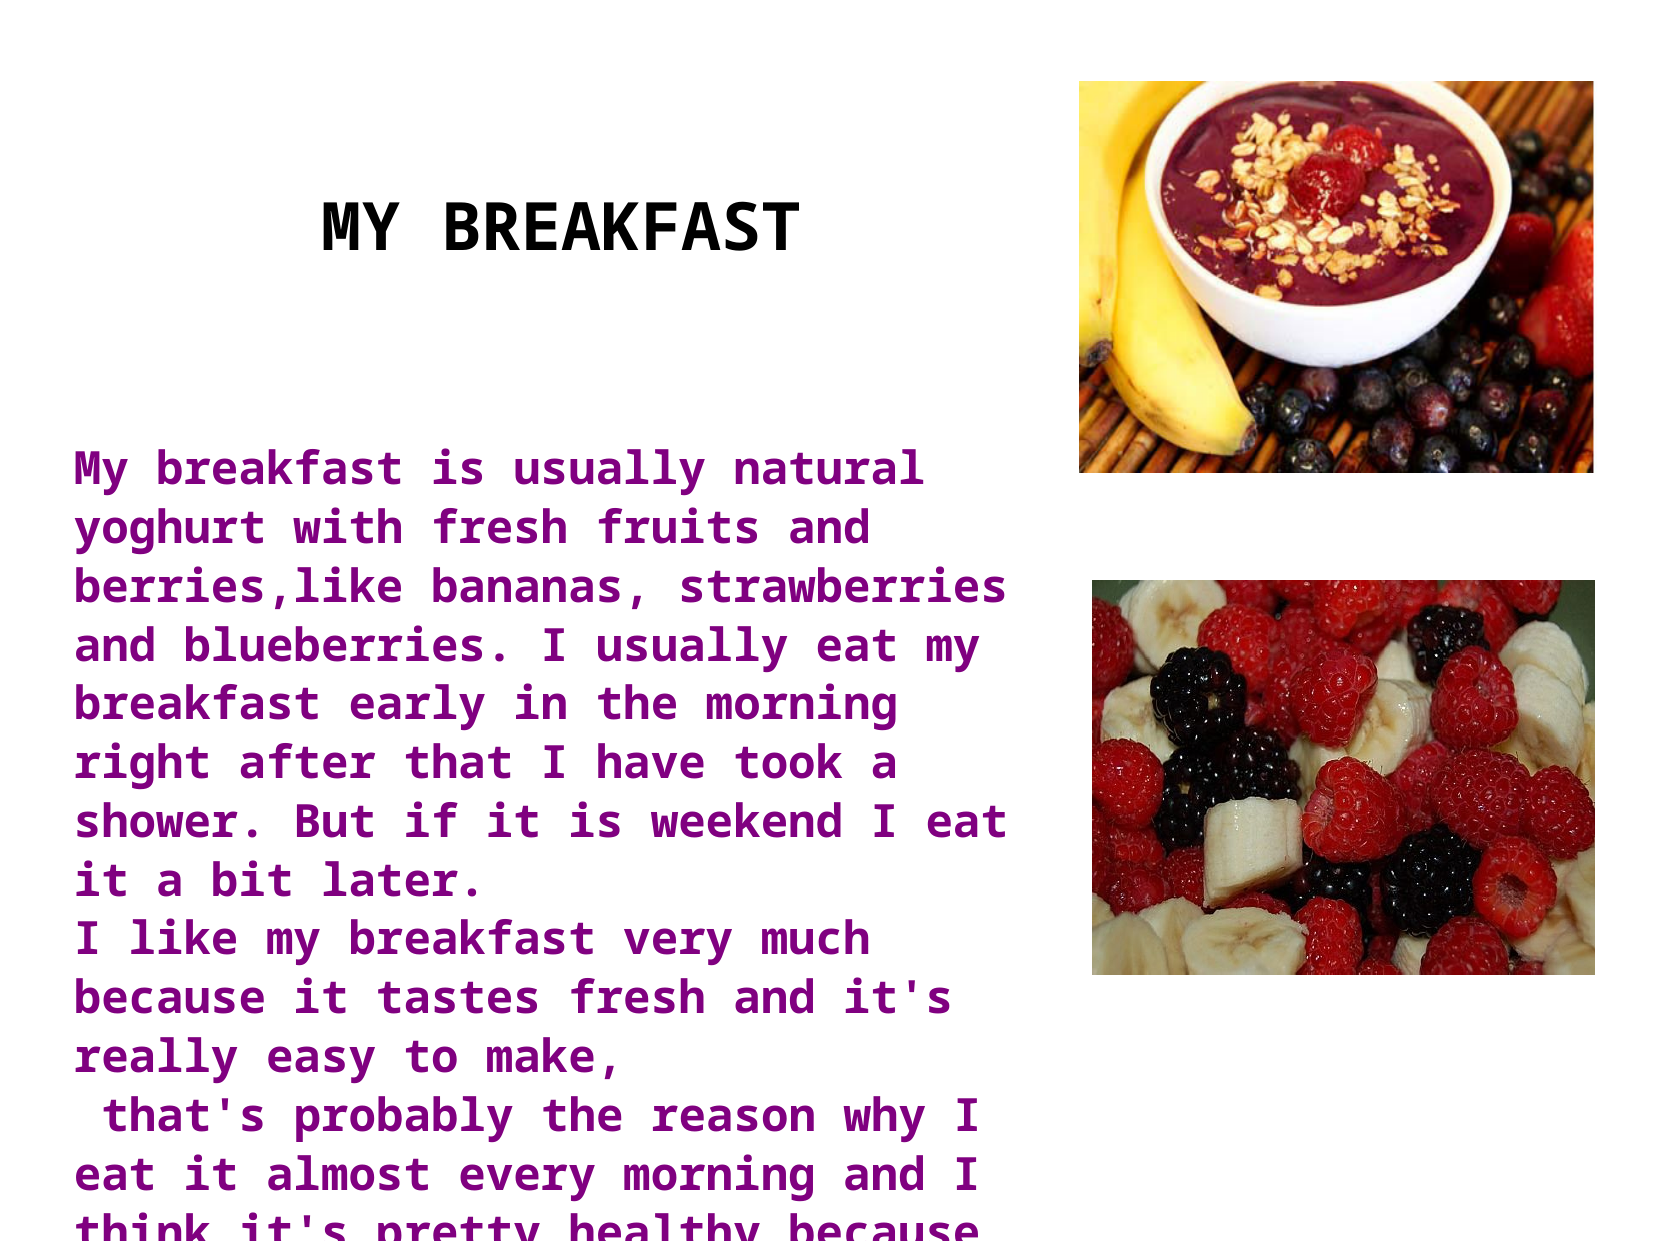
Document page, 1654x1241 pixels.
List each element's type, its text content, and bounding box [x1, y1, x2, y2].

picture [1092, 580, 1595, 975]
picture [1079, 81, 1607, 473]
text_box MY BREAKFAST My breakfast is usually natural yoghurt with fresh fruits and berries,like bananas, strawberries and blueberries. I usually eat my breakfast early in the morning right after that I have took a shower. But if it is weekend I eat it a bit later. I like my breakfast very much because it tastes fresh and it's really easy to make, that's probably the reason why I eat it almost every morning and I think it's pretty healthy because it contains lots of fruits and berries. By Tinja [59, 83, 1063, 1093]
